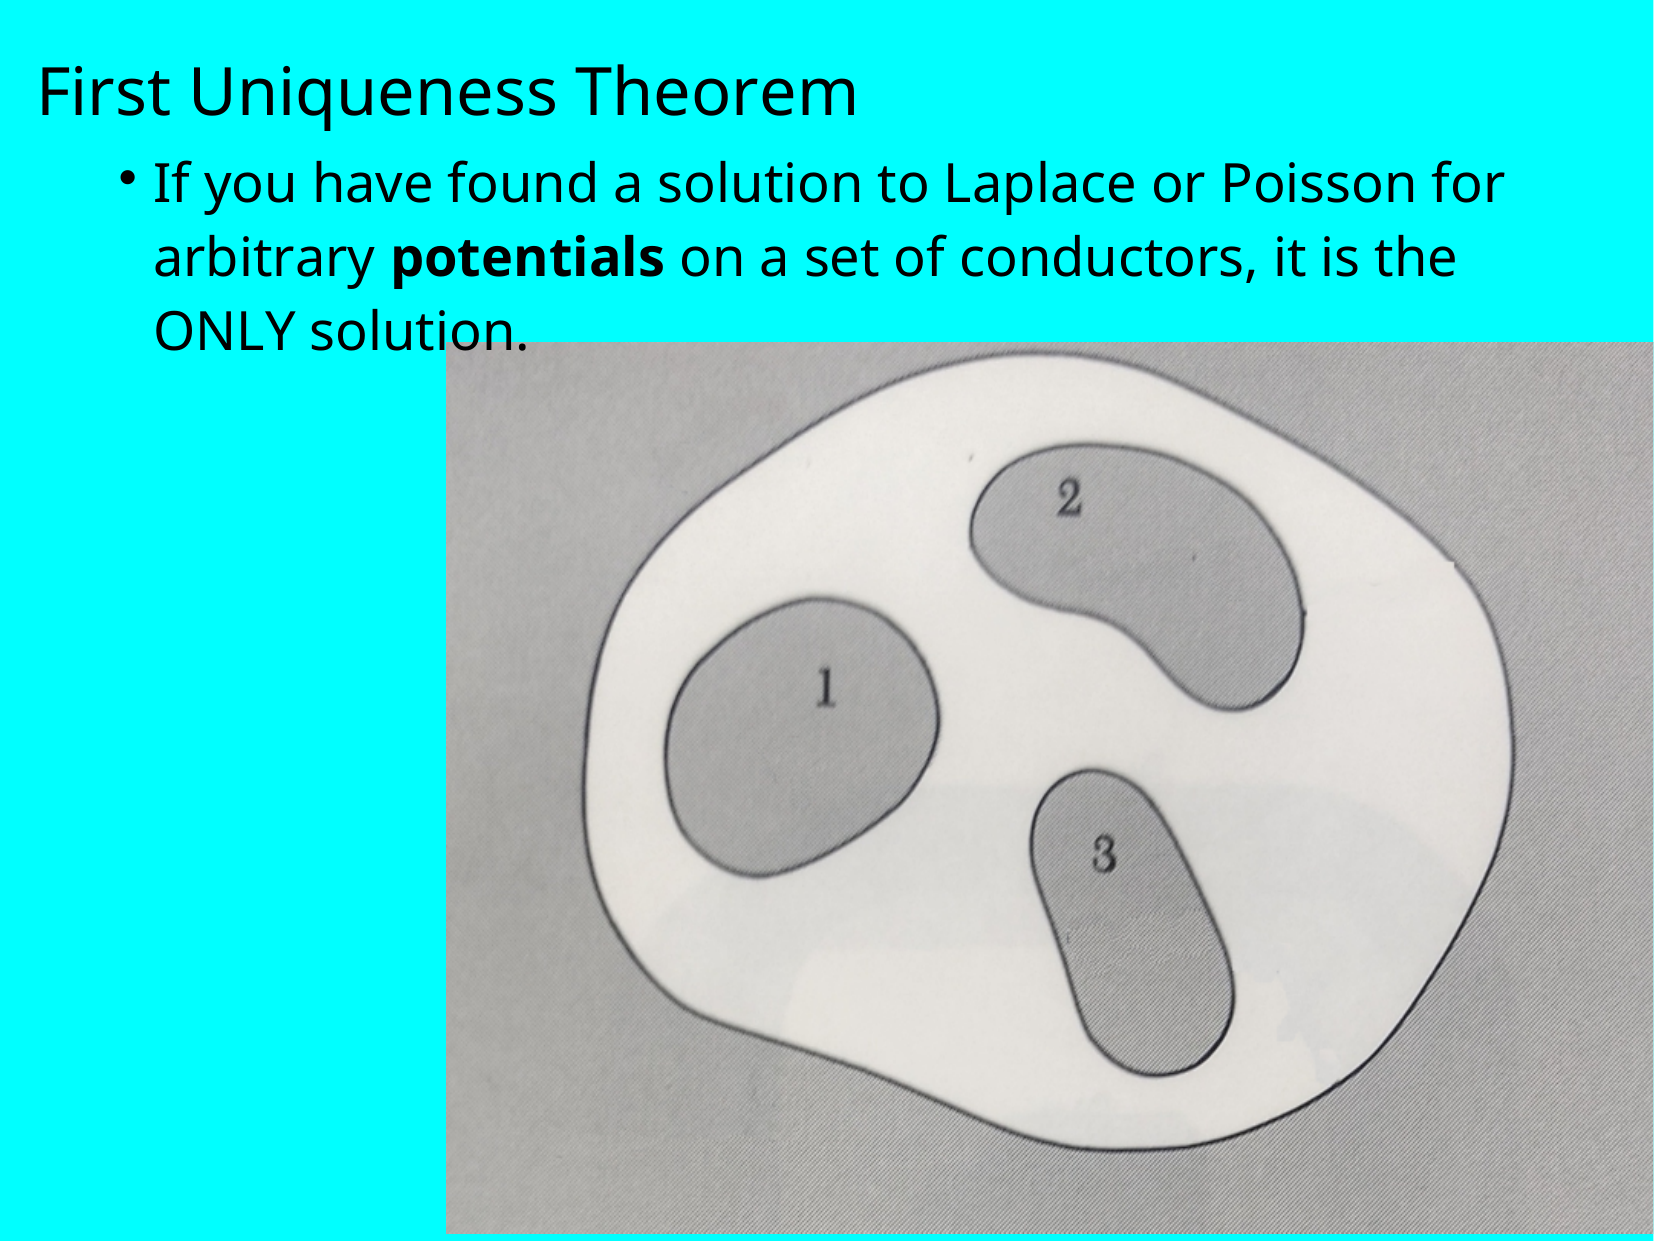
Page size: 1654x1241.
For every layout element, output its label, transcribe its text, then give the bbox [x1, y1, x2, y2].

text_box If you have found a solution to Laplace or Poisson for arbitrary potentials on a set of conductors, it is the ONLY solution. [33, 46, 1618, 1241]
picture [0, 0, 1654, 1241]
text_box First Uniqueness Theorem [21, 36, 1606, 1241]
